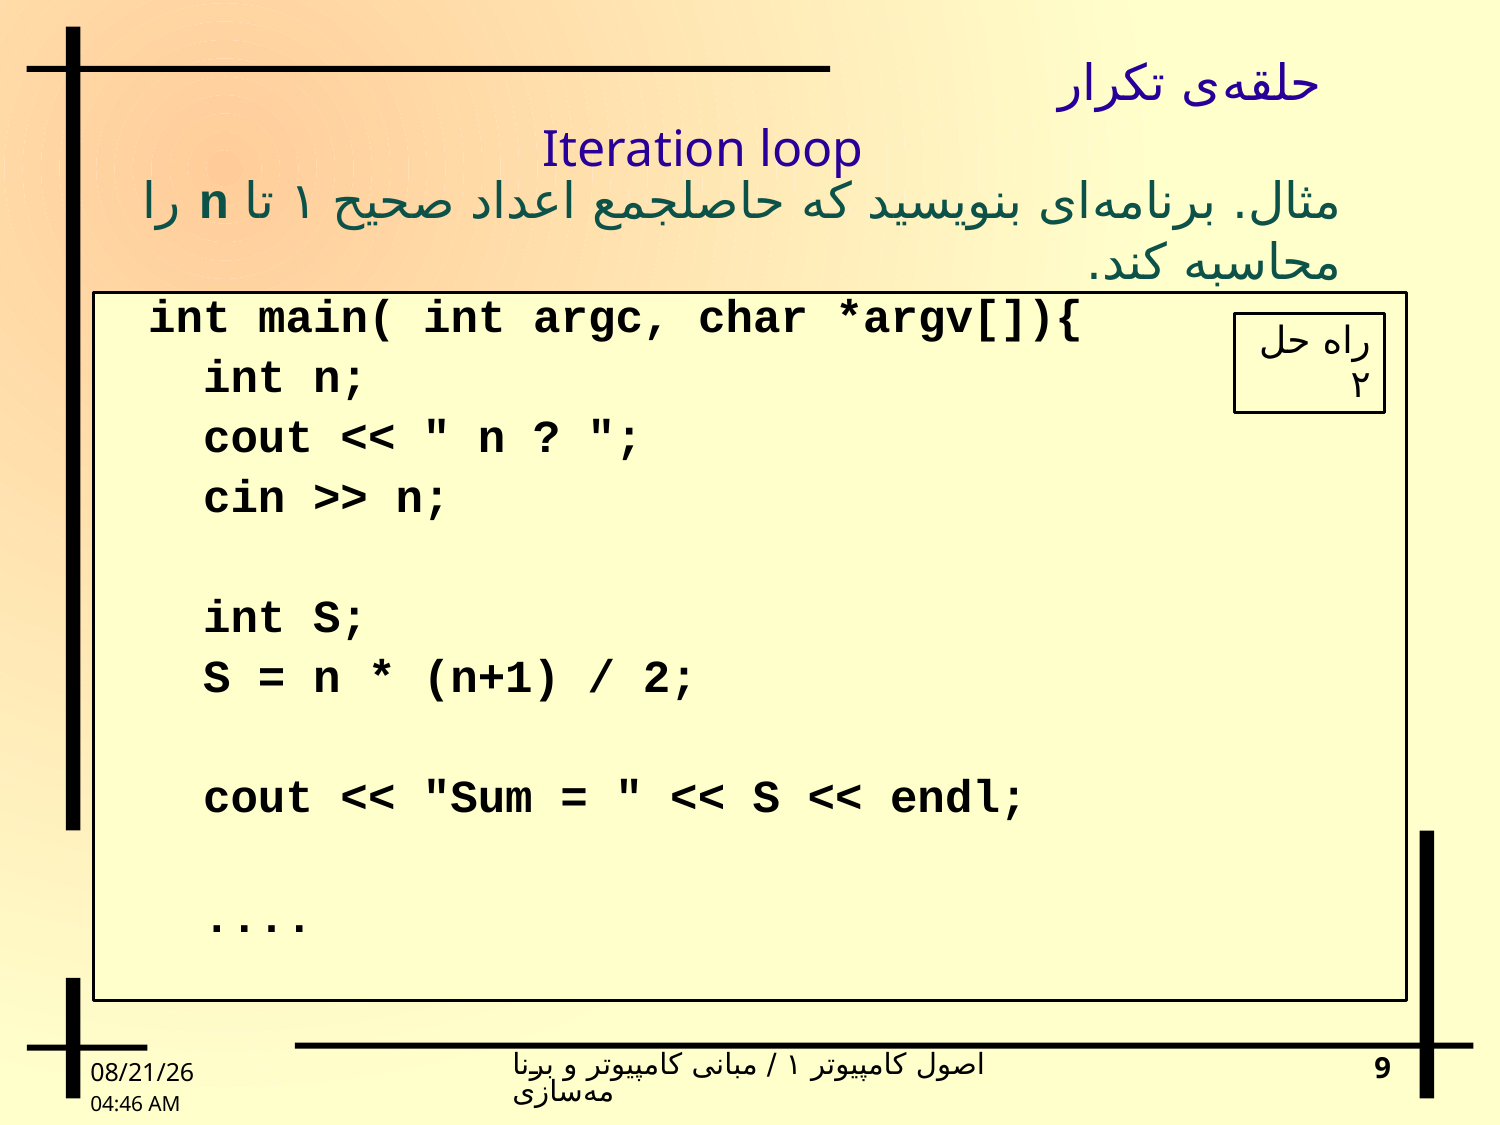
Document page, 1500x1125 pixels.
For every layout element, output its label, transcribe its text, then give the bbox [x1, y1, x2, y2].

list int main( int argc, char *argv[]){ int n; cout << " n ? "; cin >> n; int S; S = n * (n+1) / 2; cout << "Sum = " << S << endl; .... [93, 292, 1407, 1001]
title حلقه‌ی تکرار Iteration loop [62, 57, 1344, 178]
text_box راه حل ۲ [1234, 313, 1385, 387]
list مثال. برنامه‌ای بنویسید که حاصلجمع اعداد صحیح ۱ تا n را محاسبه کند. [105, 171, 1395, 271]
